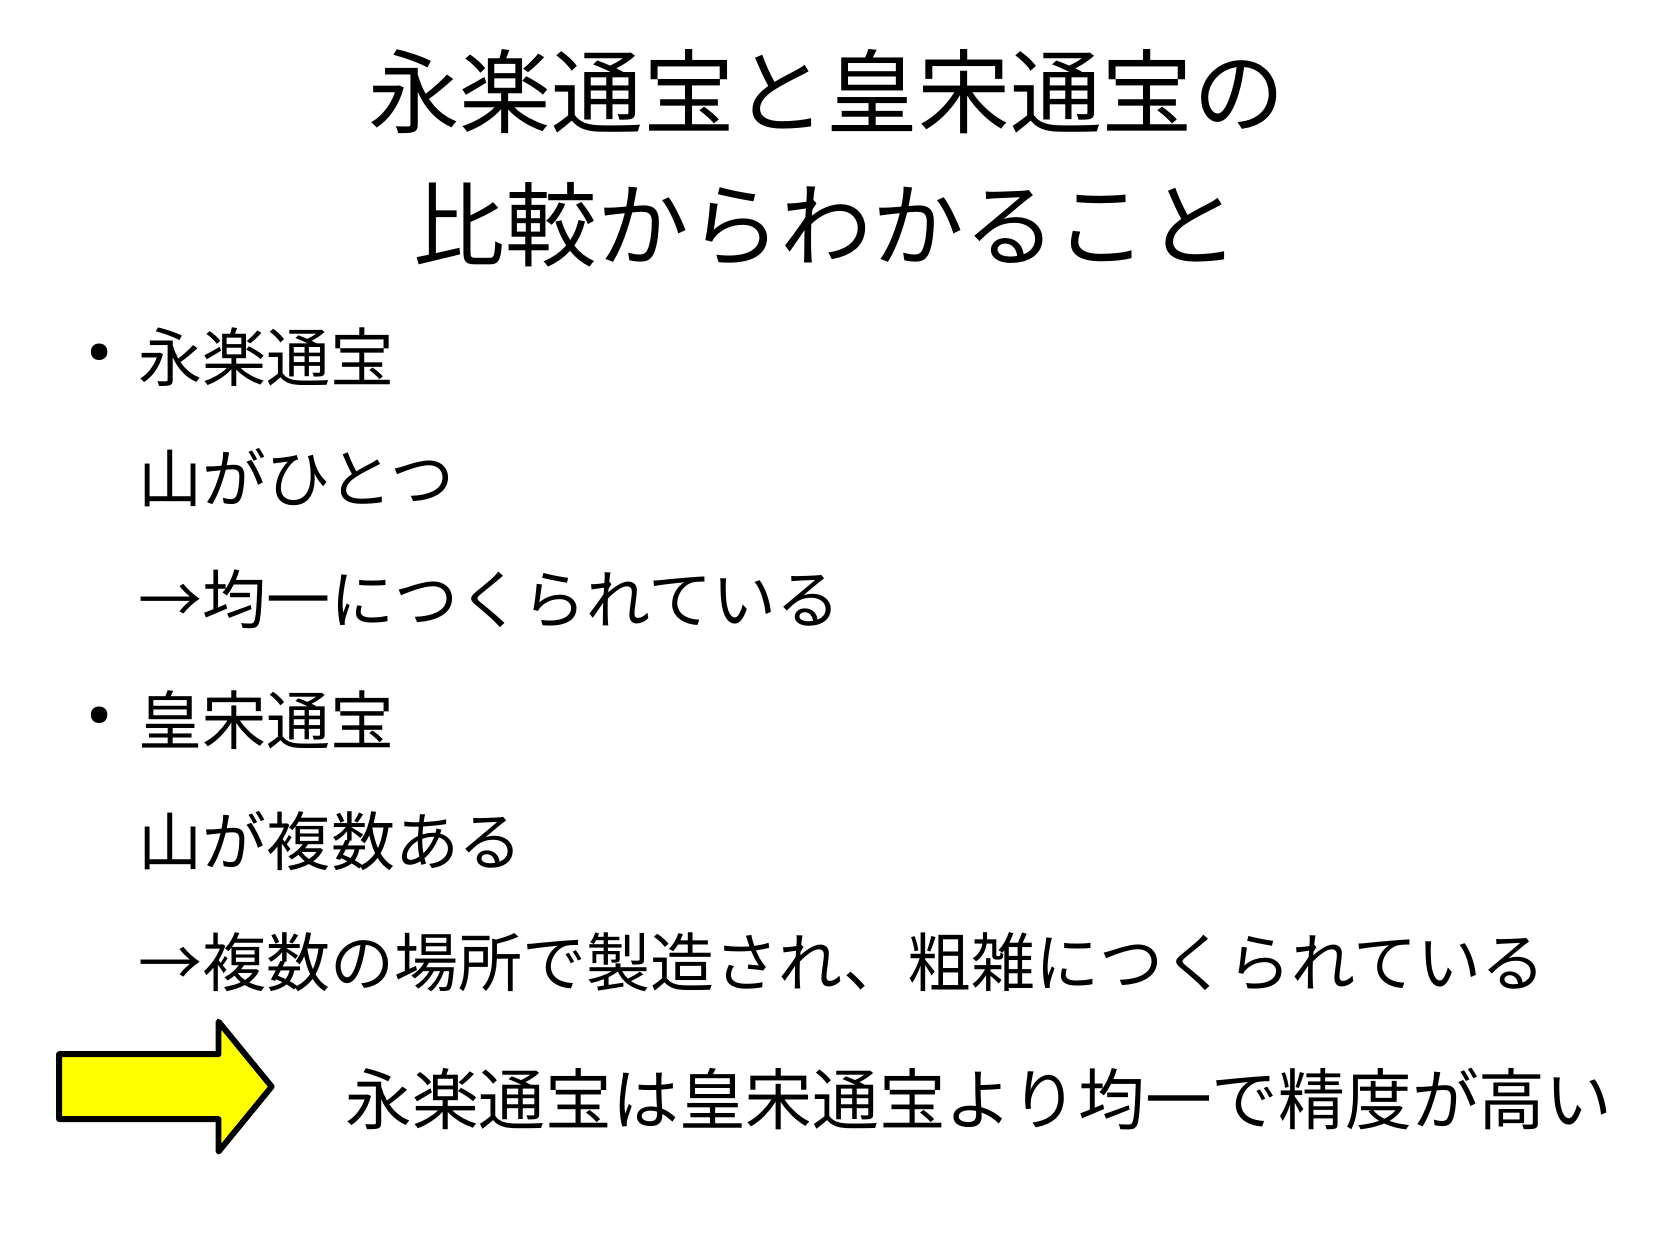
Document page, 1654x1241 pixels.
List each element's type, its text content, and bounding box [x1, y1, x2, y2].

title 永楽通宝と皇宋通宝の 比較からわかること [82, 33, 1571, 273]
text_box 永楽通宝は皇宋通宝より均一で精度が高い [330, 1039, 1654, 1142]
list 永楽通宝 山がひとつ →均一につくられている 皇宋通宝 山が複数ある →複数の場所で製造され、粗雑につくられている [70, 307, 1654, 1241]
text_box [59, 1021, 272, 1152]
